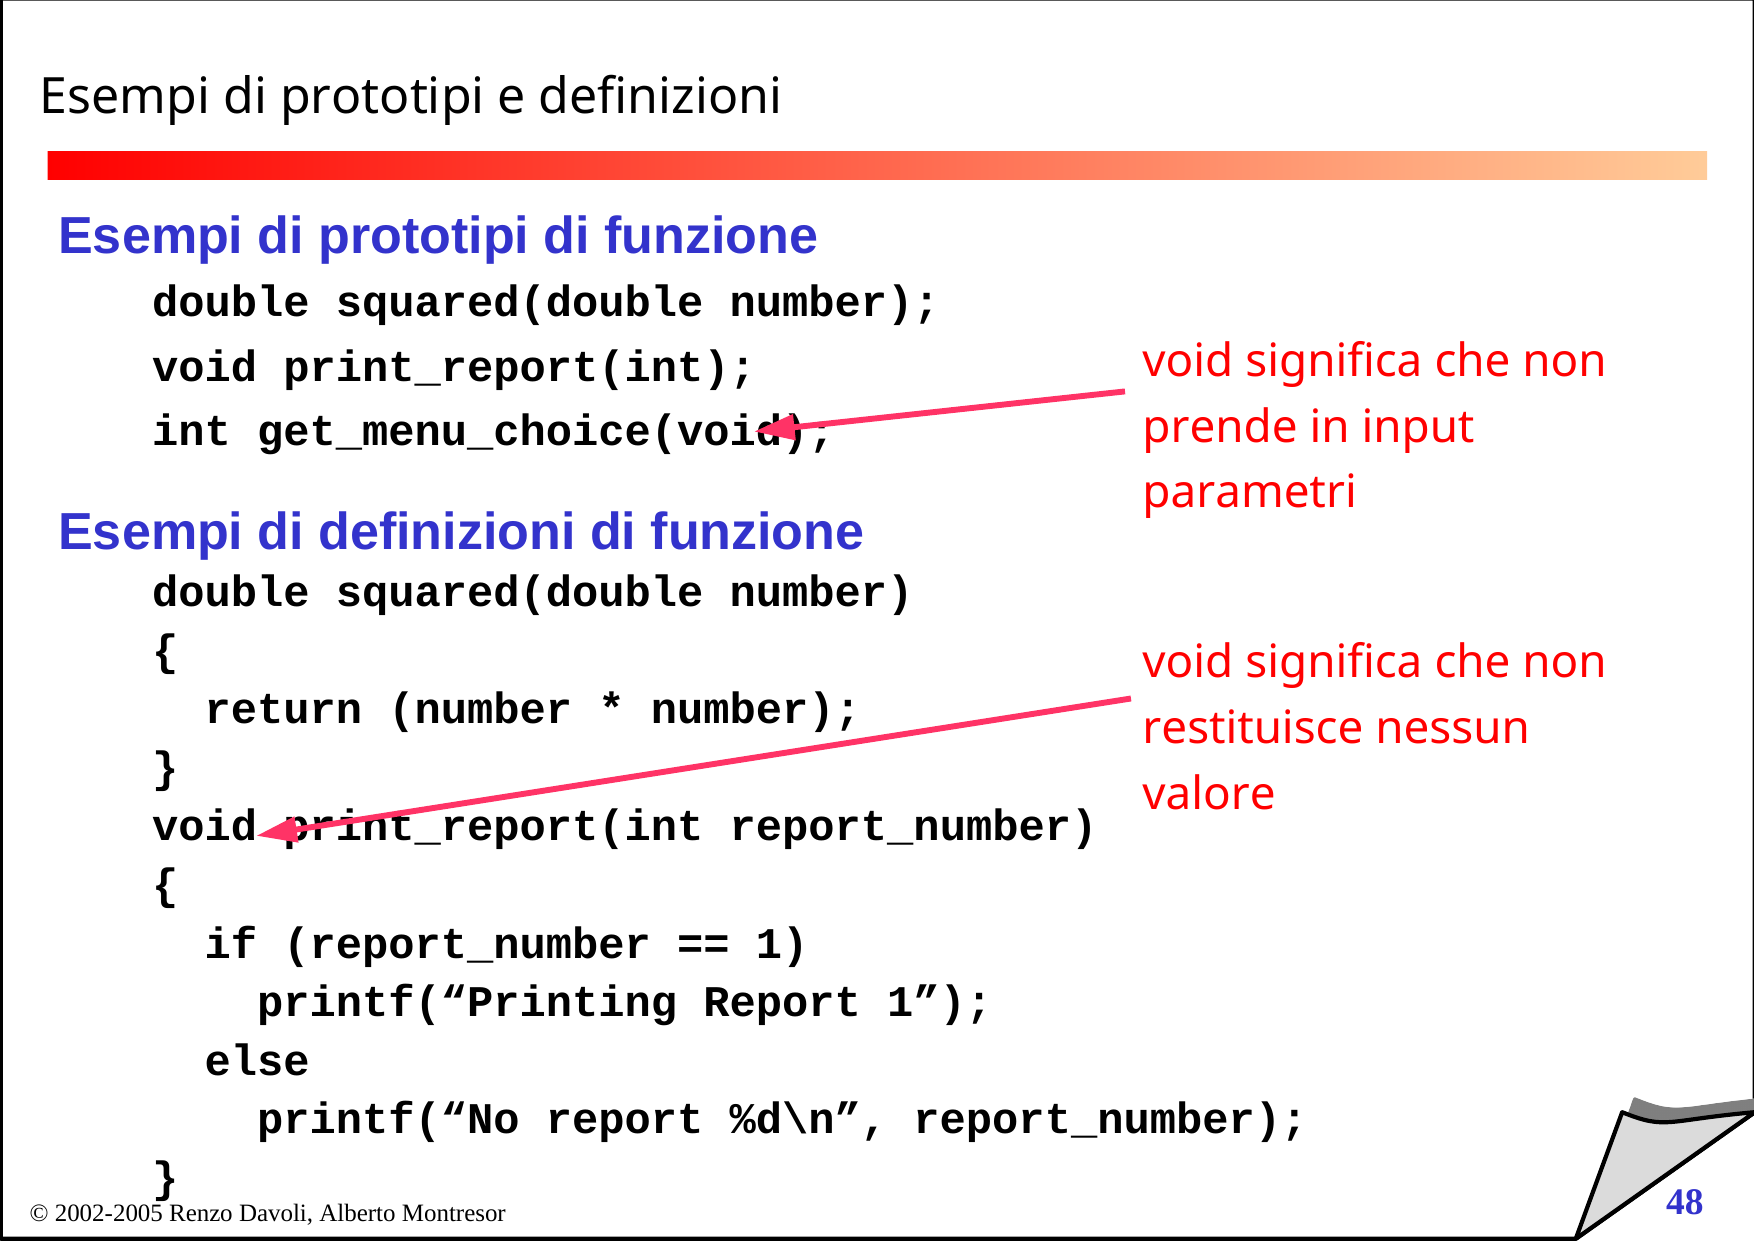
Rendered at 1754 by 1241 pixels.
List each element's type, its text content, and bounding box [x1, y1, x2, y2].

text_box main [750, 151, 754, 179]
list Esempi di prototipi di funzione double squared(double number); void print_report(int); int get_menu_choice(void); Esempi di definizioni di funzione double squared(double number) { return (number * number); } void print_report(int report_number) { if (report_number == 1) printf(“Printing Report 1”); else printf(“No report %d\n”, report_number); } [58, 206, 1696, 1241]
text_box void significa che non restituisce nessun valore [1142, 625, 1663, 828]
title Esempi di prototipi e definizioni [40, 49, 1714, 144]
text_box void significa che non prende in input parametri [1142, 324, 1663, 527]
